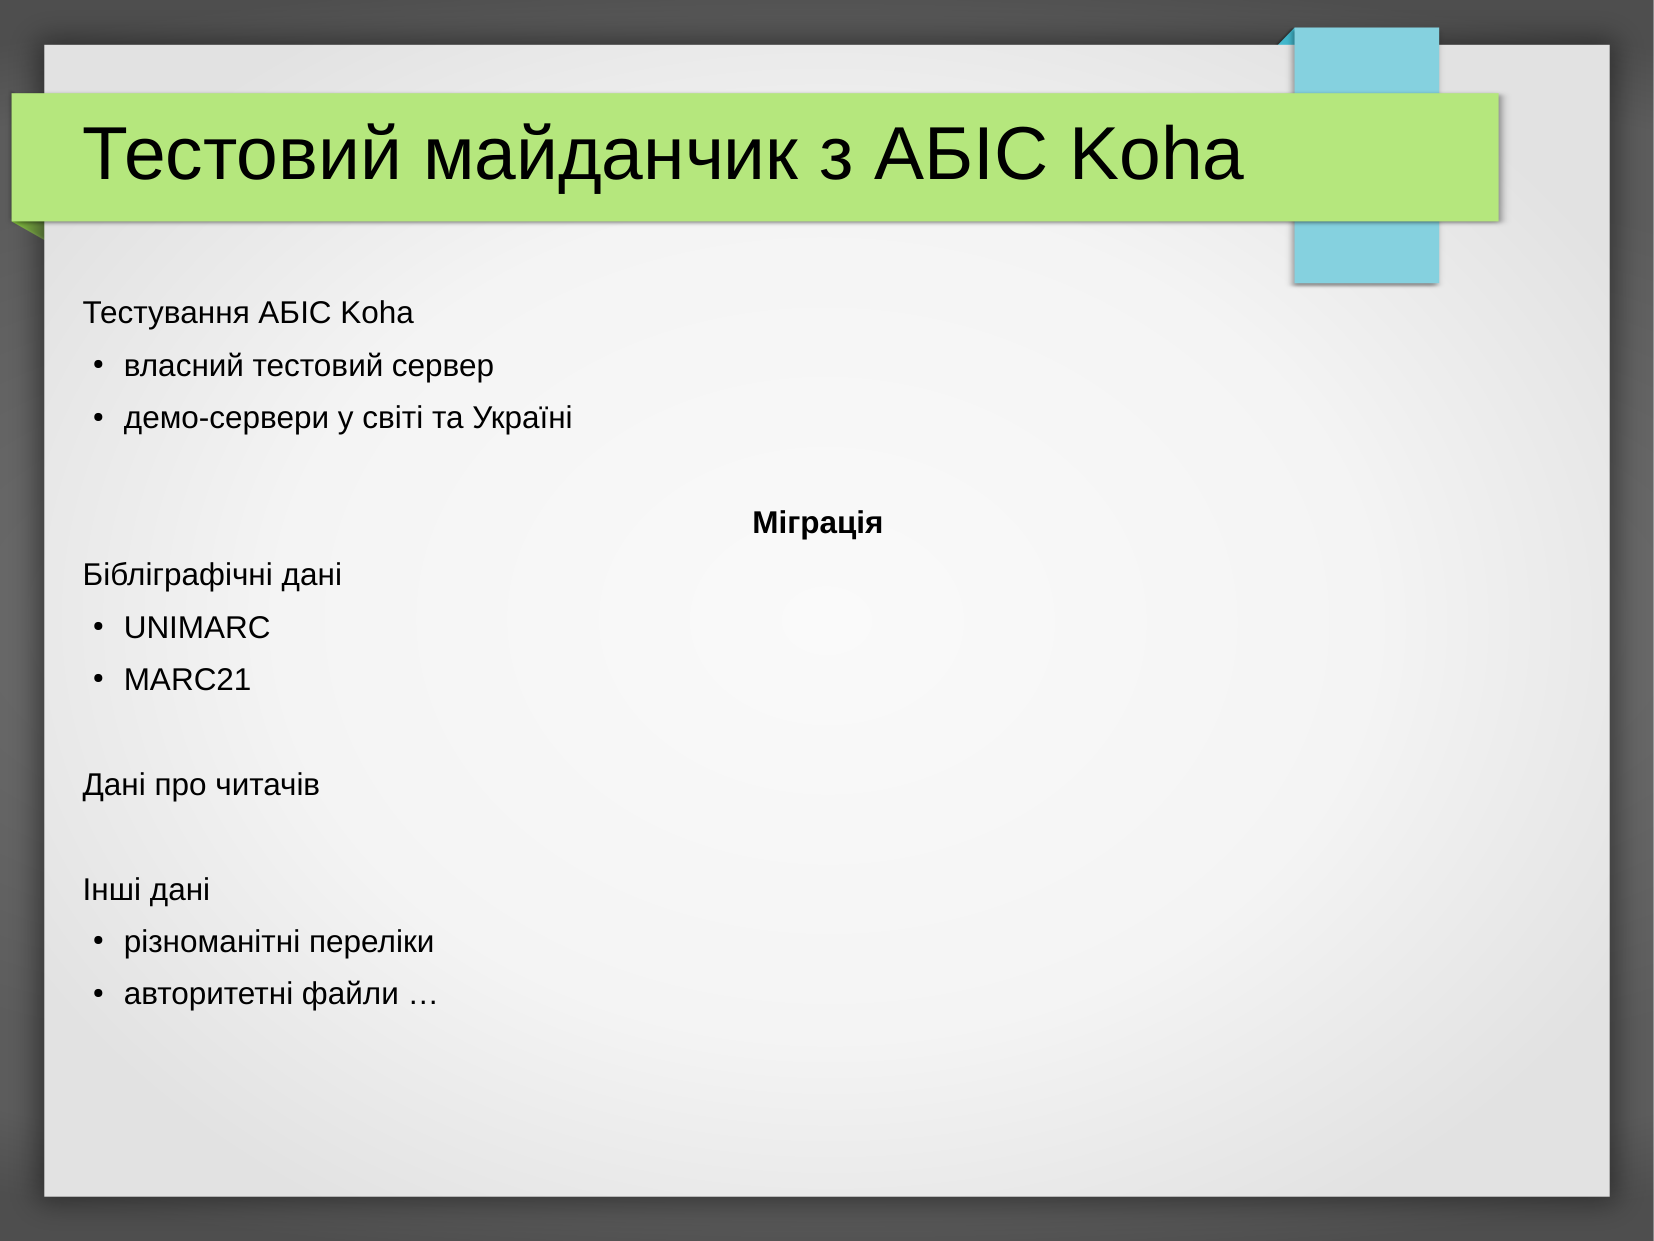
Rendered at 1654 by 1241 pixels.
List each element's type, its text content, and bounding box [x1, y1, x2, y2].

title Тестовий майданчик з АБІС Koha [82, 94, 1264, 213]
list Тестування АБІС Koha власний тестовий сервер демо-сервери у світі та Україні Міграція Бібліграфічні дані UNIMARC MARC21 Дані про читачів Інші дані різноманітні переліки авторитетні файли … [82, 295, 1571, 1015]
picture [0, 0, 1654, 1241]
